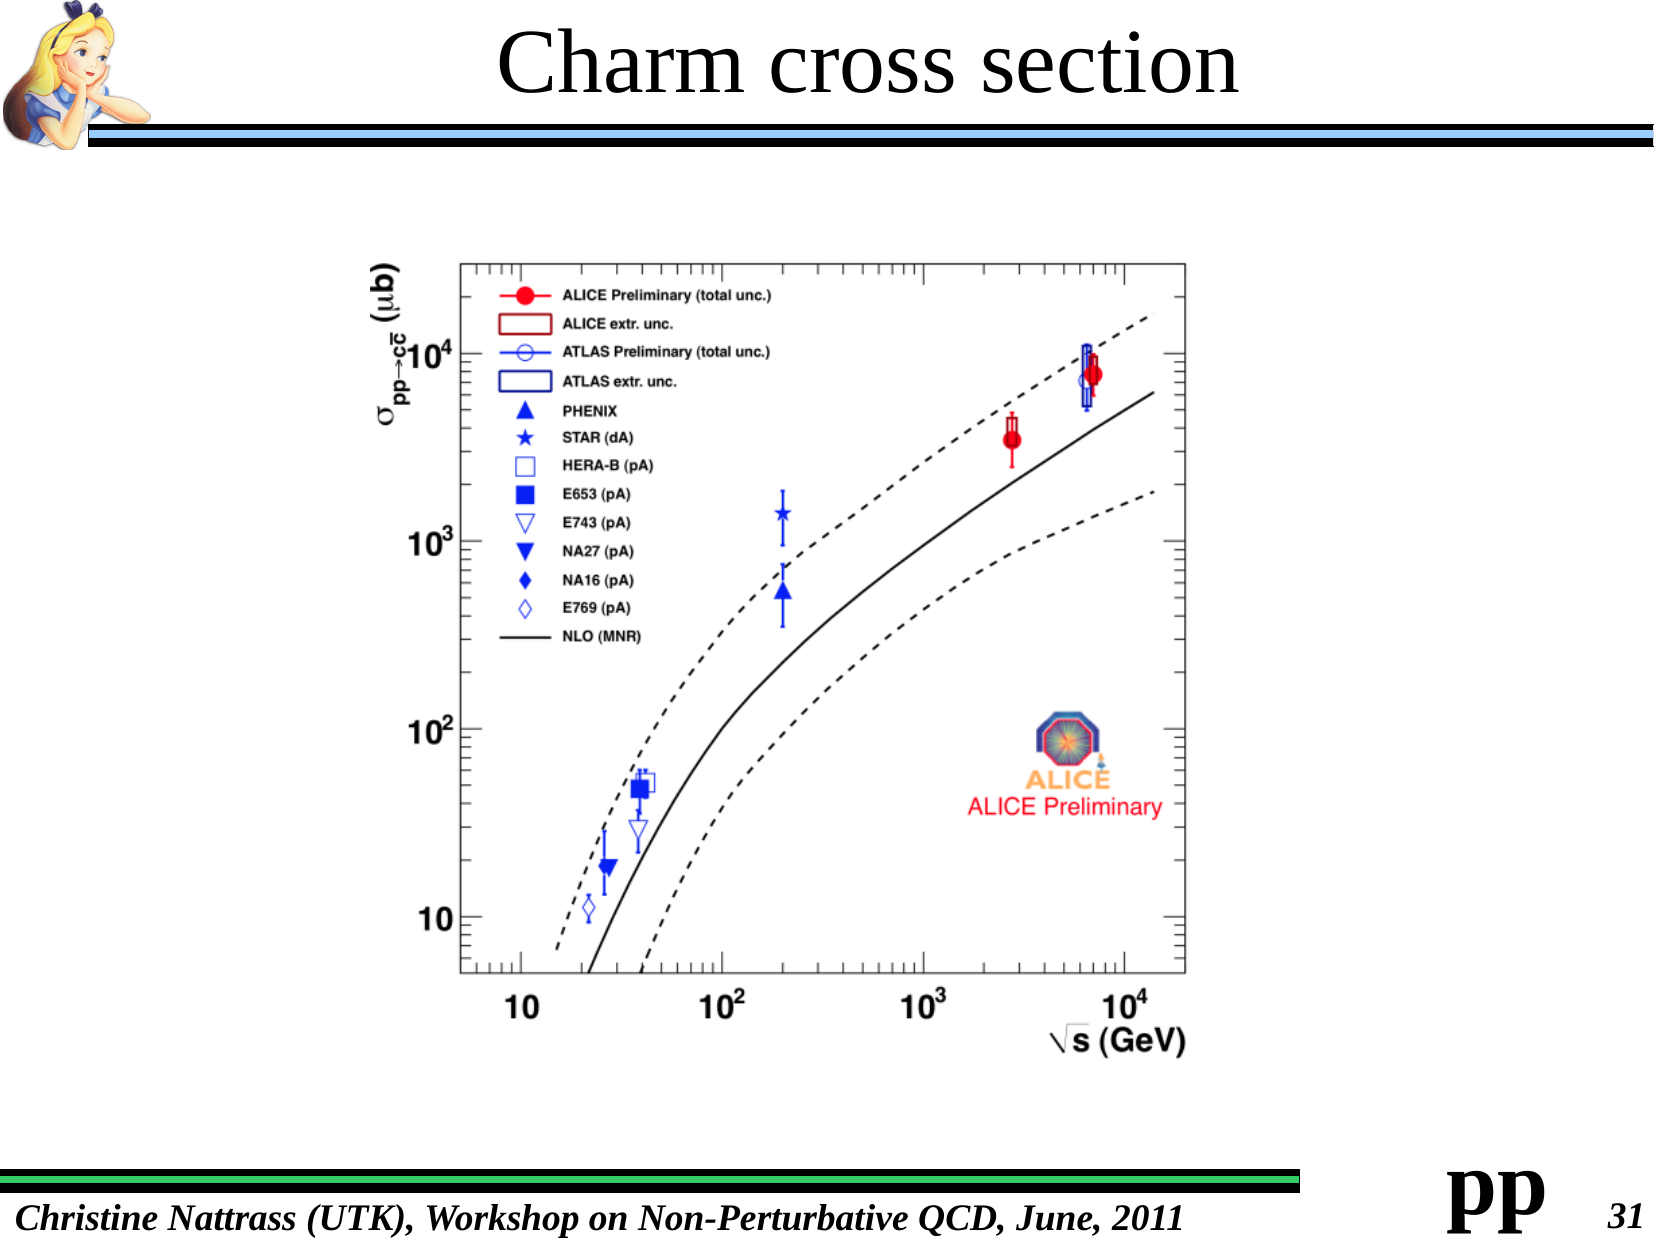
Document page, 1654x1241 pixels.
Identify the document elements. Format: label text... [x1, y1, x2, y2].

title Charm cross section [387, 5, 1351, 113]
picture [370, 175, 1276, 1062]
text_box pp [1338, 1125, 1564, 1241]
picture [3, 0, 151, 150]
